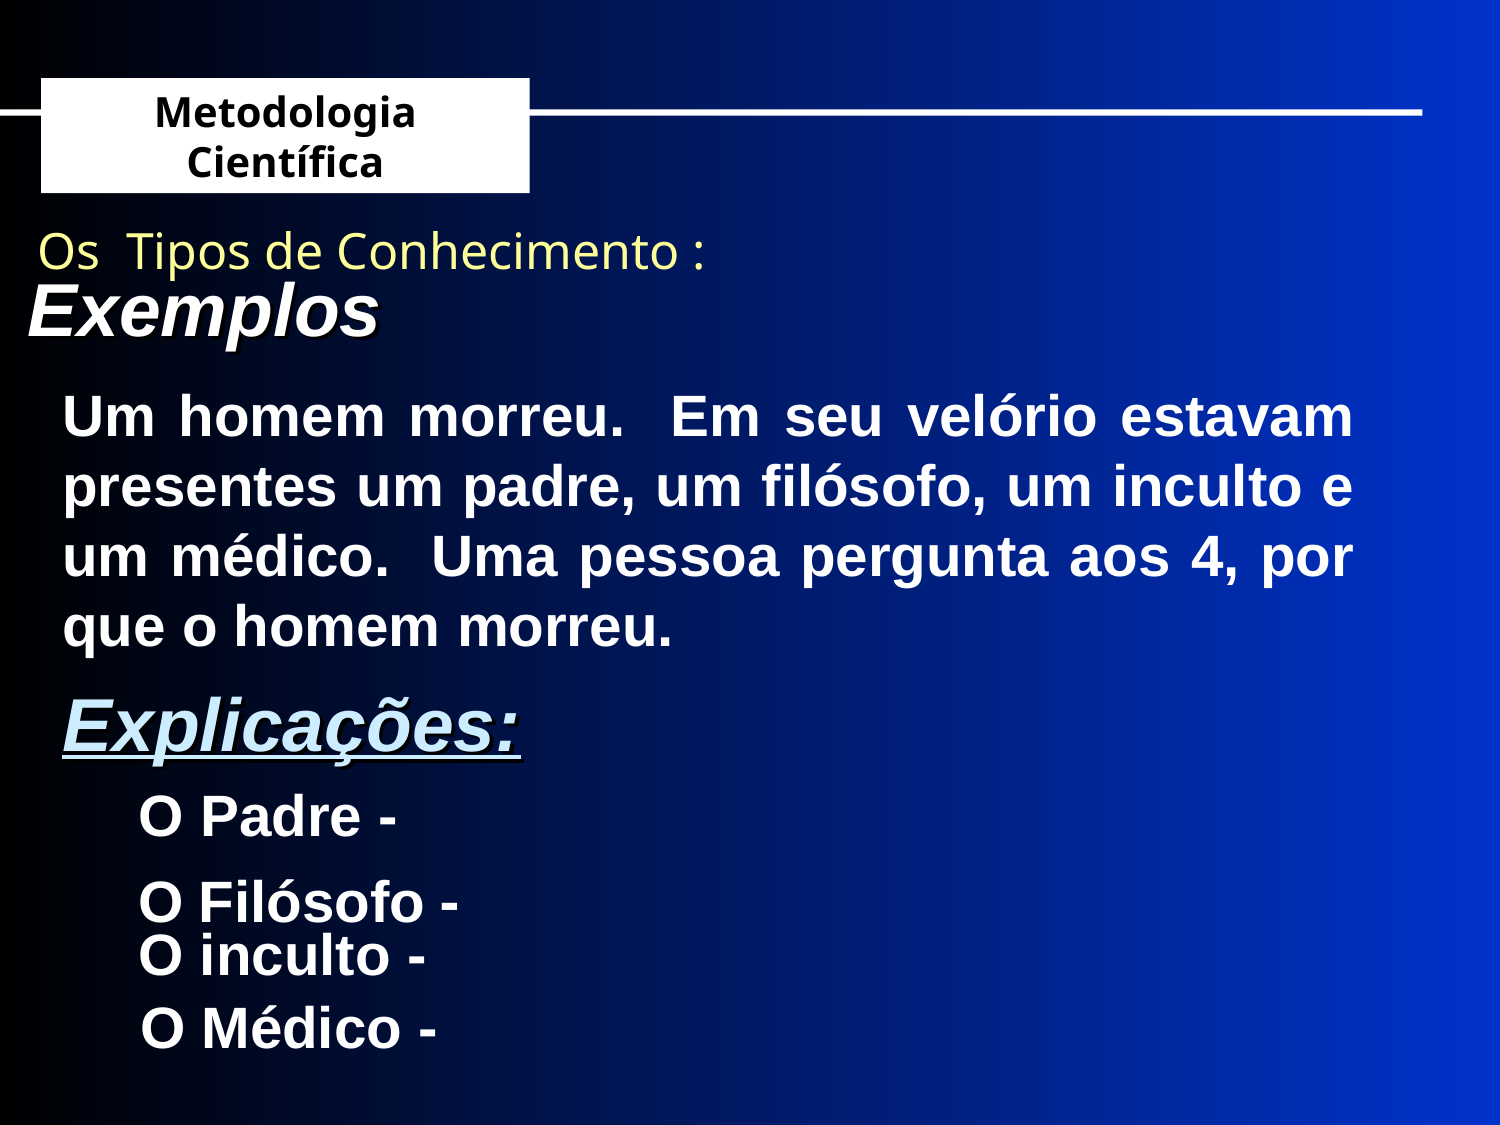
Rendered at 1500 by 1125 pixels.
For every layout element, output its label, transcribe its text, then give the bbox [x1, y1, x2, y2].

text_box Exemplos [12, 253, 401, 360]
text_box O Filósofo - [123, 856, 1499, 909]
text_box O Padre - [123, 771, 1499, 856]
text_box O inculto - [123, 909, 1499, 995]
text_box Um homem morreu. Em seu velório estavam presentes um padre, um filósofo, um inculto e um médico. Uma pessoa pergunta aos 4, por que o homem morreu. [47, 370, 1423, 669]
text_box Explicações: [47, 668, 541, 775]
text_box O Médico - [125, 982, 1500, 1068]
text_box Os Tipos de Conhecimento : [22, 212, 701, 288]
text_box Metodologia Científica [41, 78, 530, 144]
